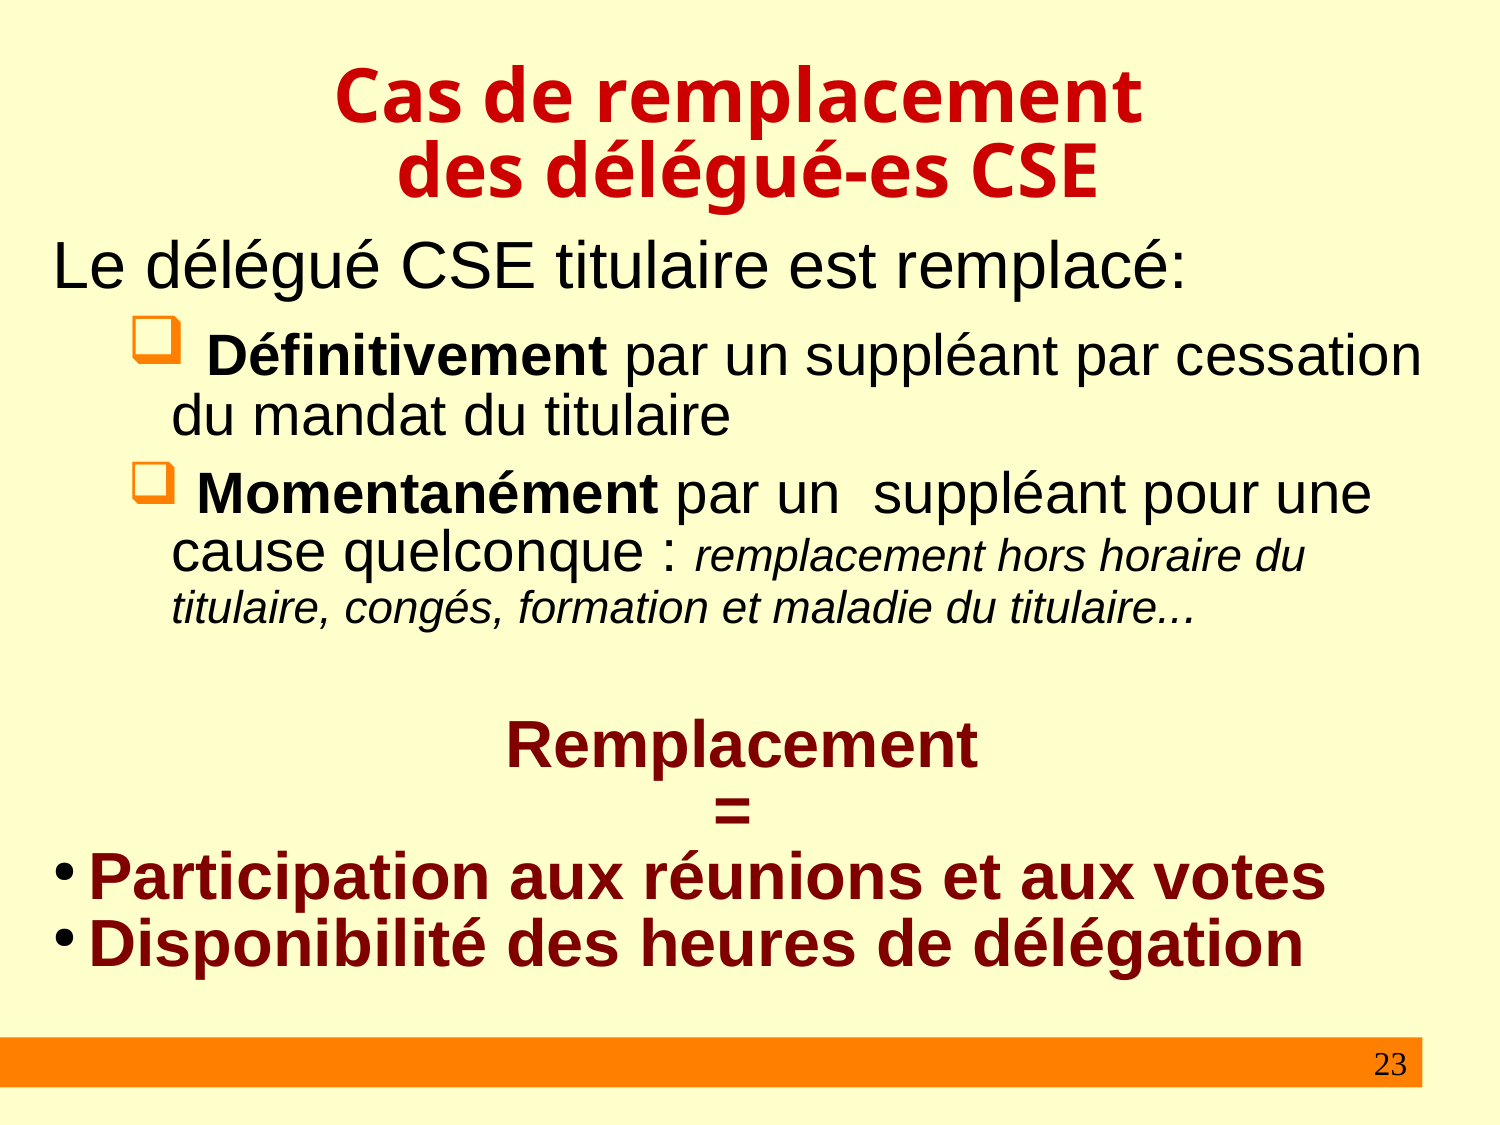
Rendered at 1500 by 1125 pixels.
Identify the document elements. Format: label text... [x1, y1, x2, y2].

text_box <numéro> [0, 1037, 1423, 1088]
title Cas de remplacement des délégué-es CSE [74, 20, 1423, 227]
list Le délégué CSE titulaire est remplacé: Définitivement par un suppléant par cessation du mandat du titulaire Momentanément par un suppléant pour une cause quelconque : remplacement hors horaire du titulaire, congés, formation et maladie du titulaire... Remplacement = Participation aux réunions et aux votes Disponibilité des heures de délégation [38, 227, 1447, 937]
